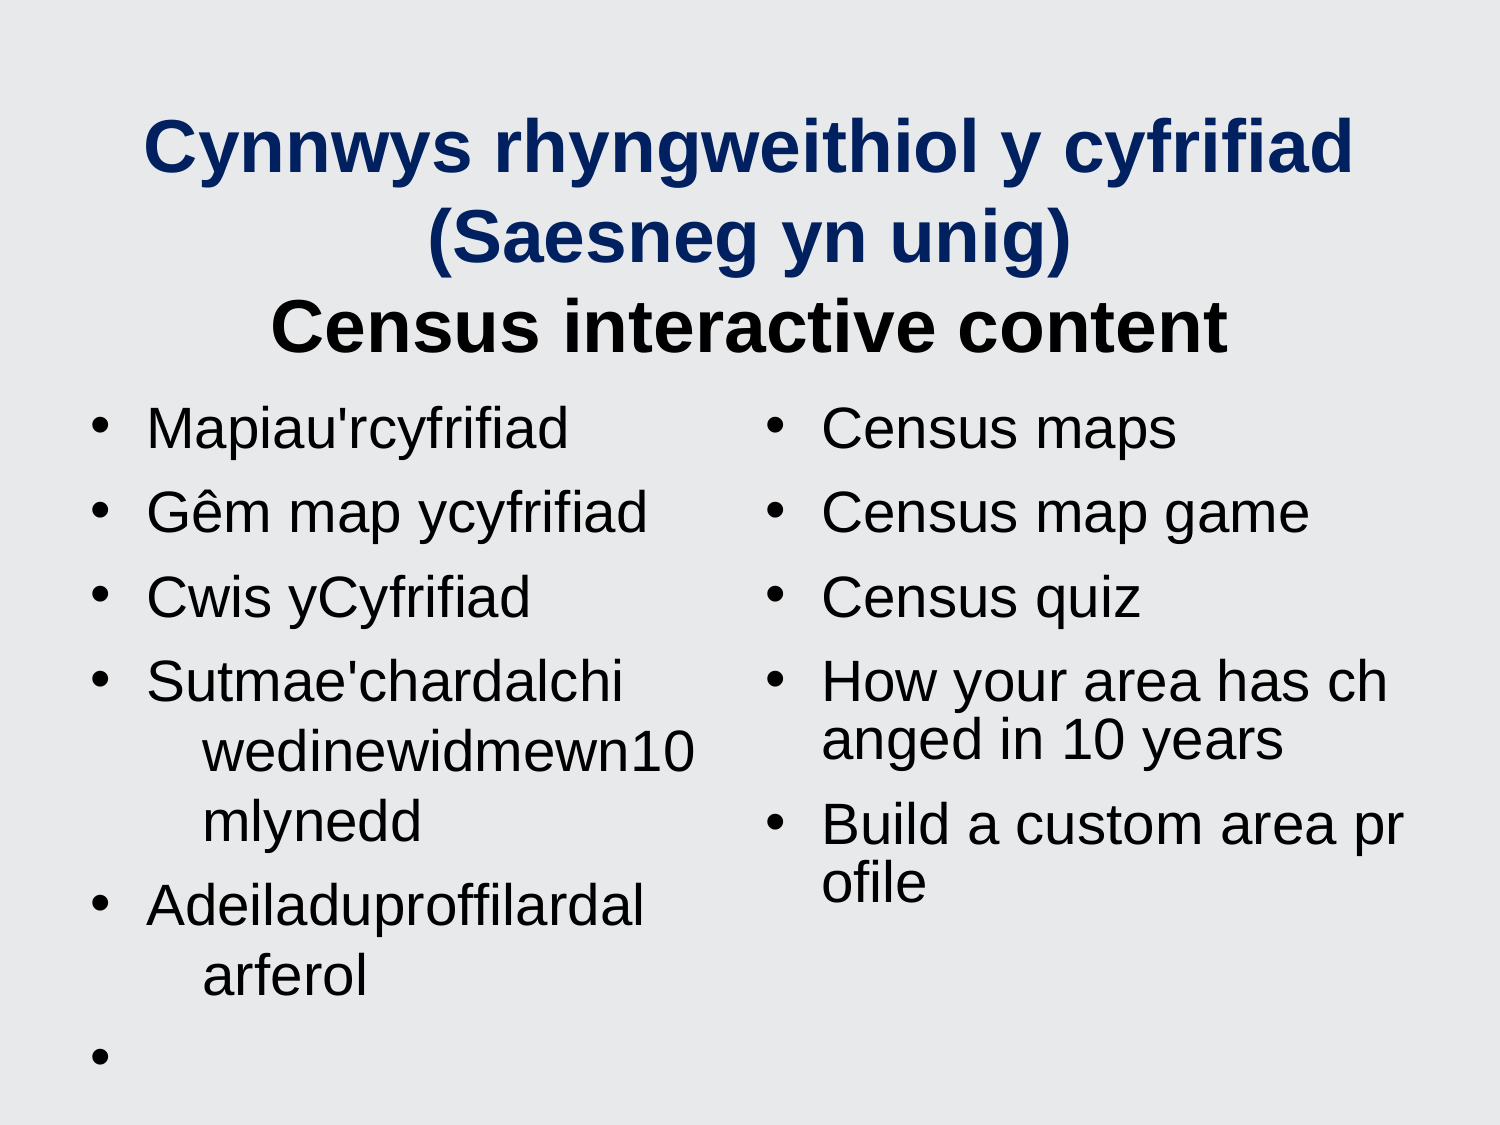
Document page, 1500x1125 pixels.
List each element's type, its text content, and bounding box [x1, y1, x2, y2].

title Cynnwys rhyngweithiol y cyfrifiad (Saesneg yn unig) Census interactive content [75, 90, 1426, 278]
text_box Mapiau'r cyfrifiad Gêm map y cyfrifiad Cwis y Cyfrifiad Sut mae'ch ardal chi wedi newid mewn 10 mlynedd Adeiladu proffil ardal arferol [75, 382, 751, 1125]
list Census maps Census map game Census quiz How your area has changed in 10 years Build a custom area profile [751, 382, 1426, 1125]
